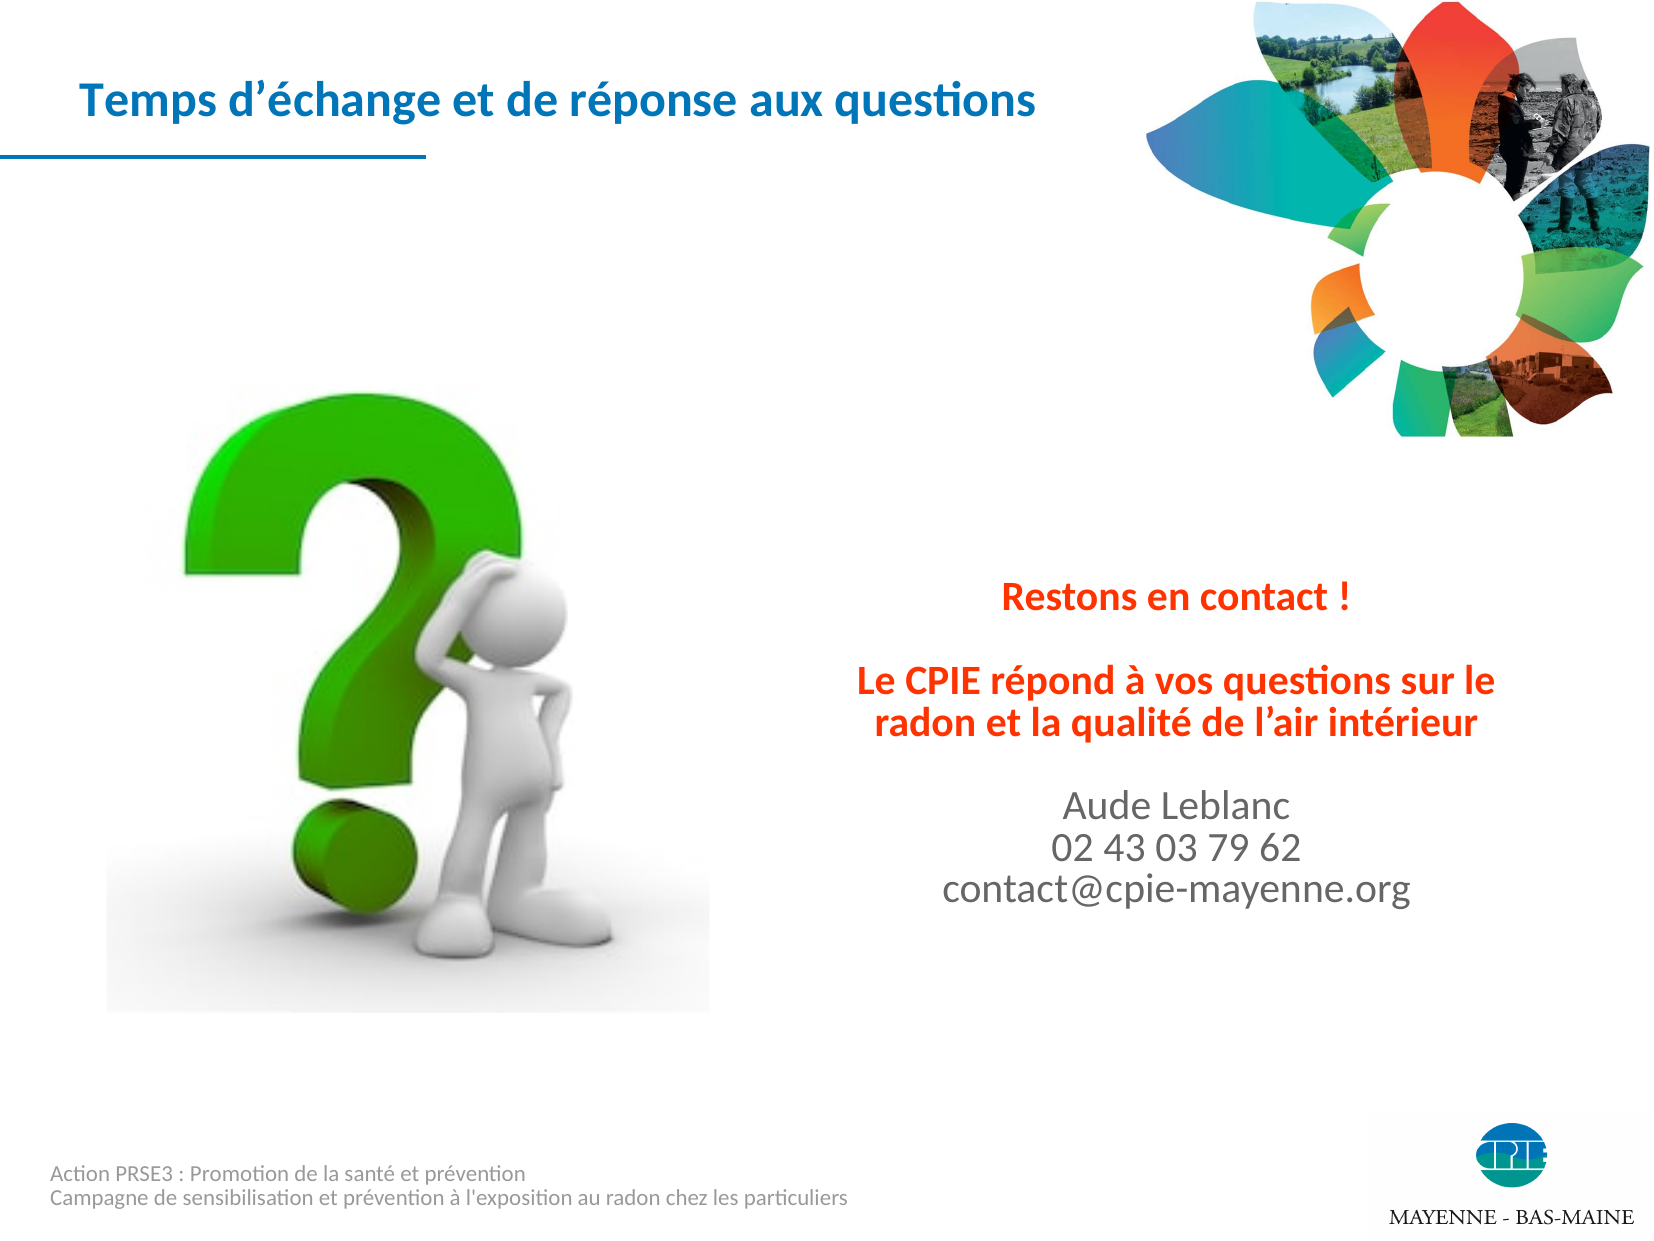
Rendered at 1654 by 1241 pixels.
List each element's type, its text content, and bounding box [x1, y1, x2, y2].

text_box Action PRSE3 : Promotion de la santé et prévention Campagne de sensibilisation et prévention à l'exposition au radon chez les particuliers [35, 1157, 1070, 1229]
text_box Temps d’échange et de réponse aux questions [64, 58, 1130, 135]
picture [106, 343, 710, 1015]
text_box Restons en contact ! Le CPIE répond à vos questions sur le radon et la qualité de l’air intérieur Aude Leblanc 02 43 03 79 62 contact@cpie-mayenne.org [831, 572, 1522, 996]
picture [1370, 1110, 1654, 1240]
picture [1130, 1, 1652, 438]
